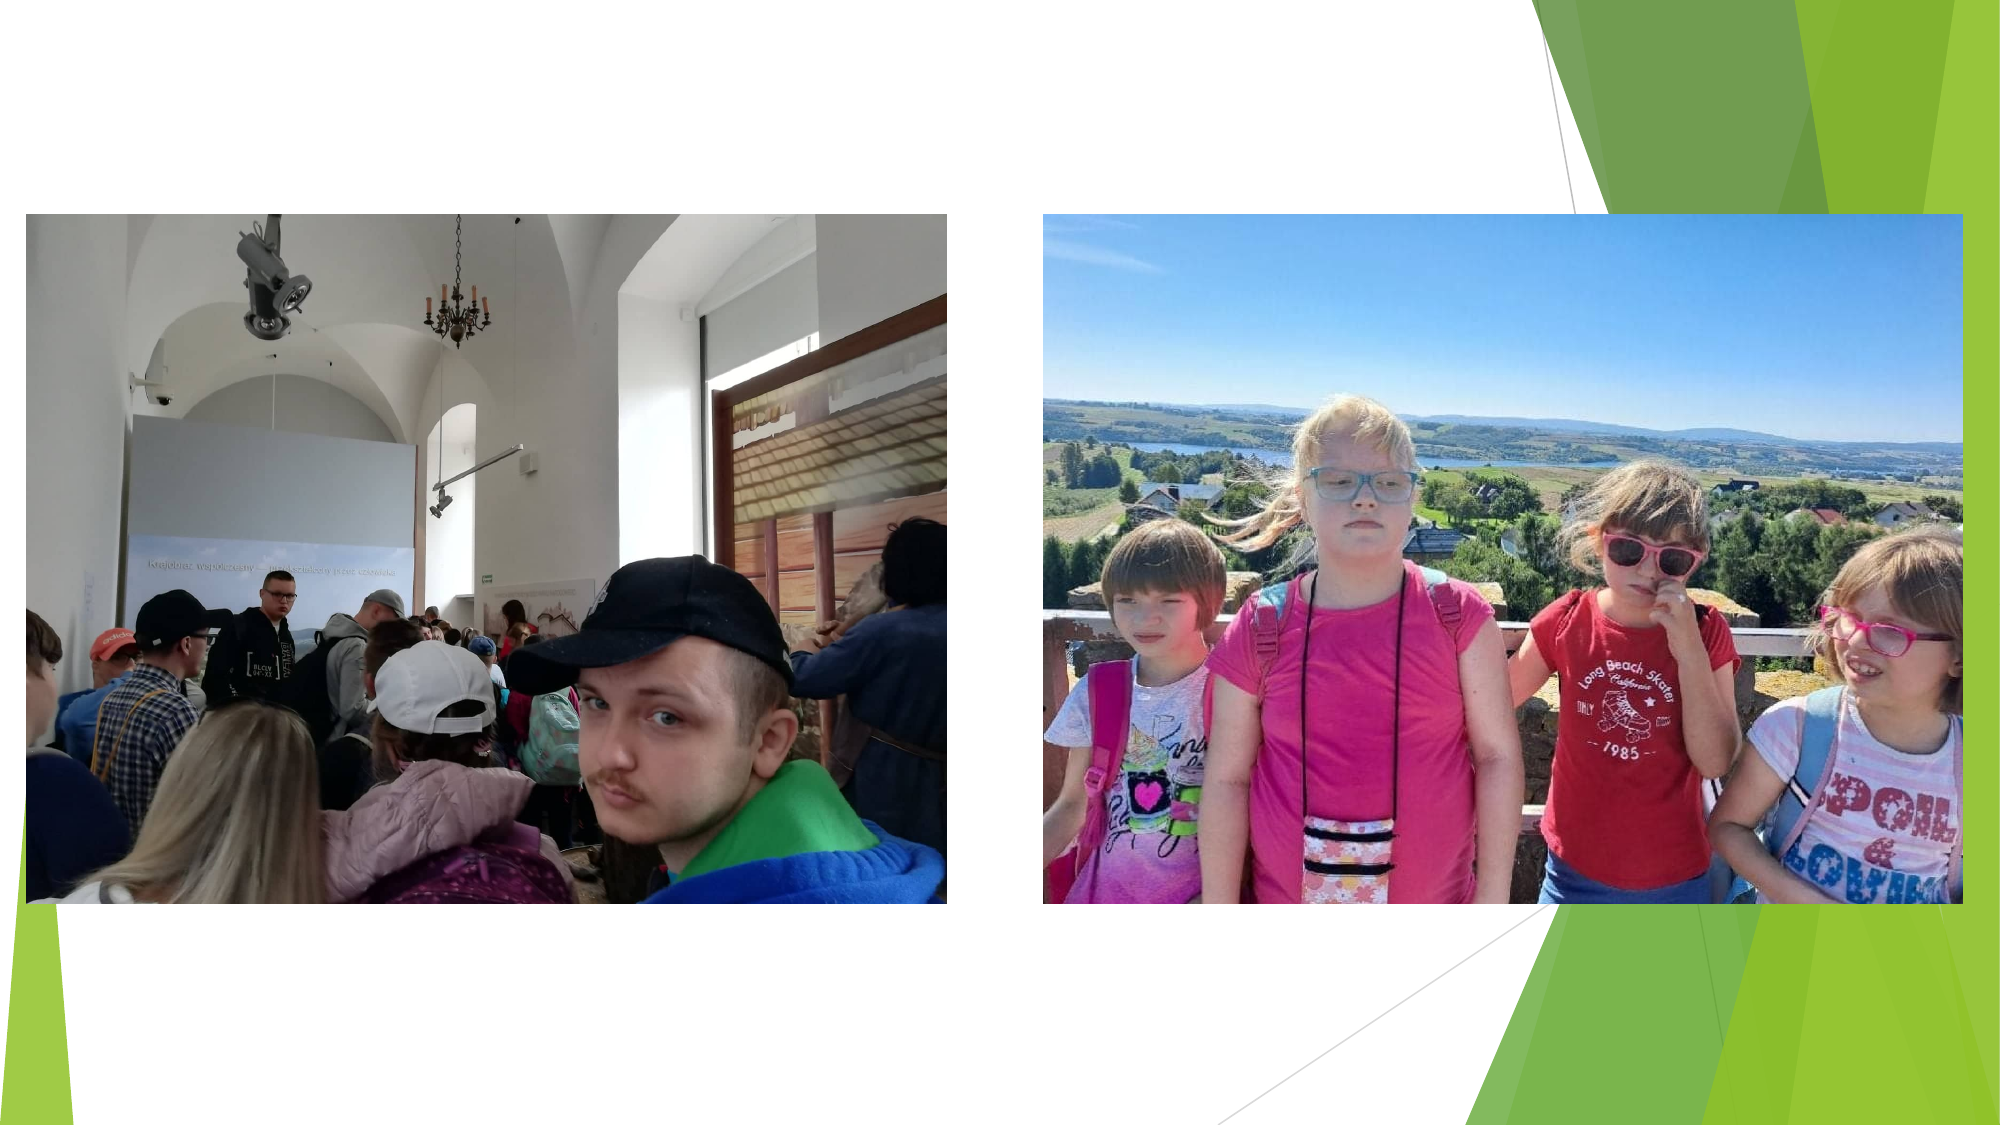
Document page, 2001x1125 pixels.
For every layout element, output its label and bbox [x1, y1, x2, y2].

picture [1043, 214, 1963, 904]
picture [26, 214, 947, 904]
